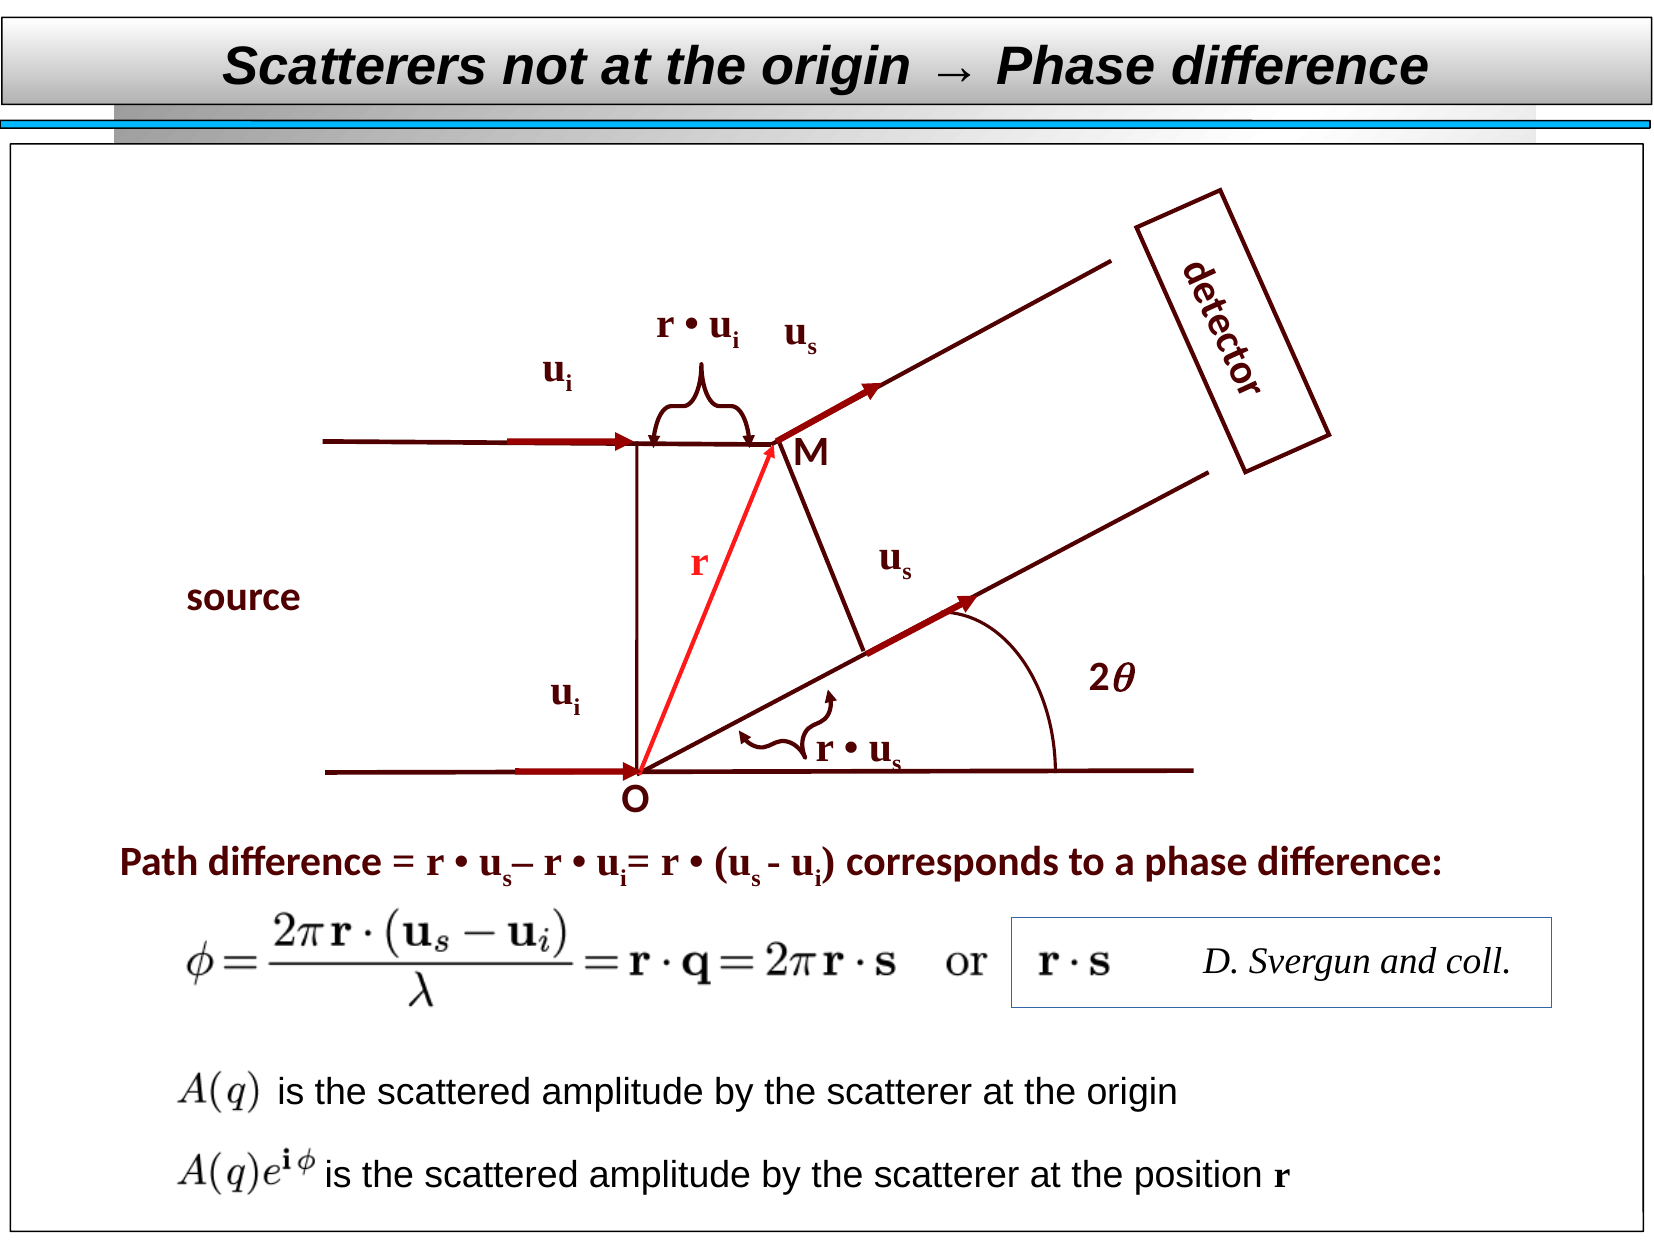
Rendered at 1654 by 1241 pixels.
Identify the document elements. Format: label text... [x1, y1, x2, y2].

picture [1012, 918, 1126, 1007]
text_box O [606, 775, 665, 829]
text_box M [773, 415, 849, 482]
text_box O [645, 762, 654, 767]
text_box us [769, 294, 832, 368]
text_box source [171, 561, 316, 627]
text_box us [864, 519, 927, 593]
text_box r • ui [641, 288, 754, 361]
text_box detector [1156, 225, 1297, 429]
text_box is the scattered amplitude by the scatterer at the position r [309, 1146, 1306, 1203]
text_box O [606, 762, 622, 768]
text_box ui [527, 331, 588, 405]
text_box is the scattered amplitude by the scatterer at the origin [262, 1063, 1194, 1121]
picture [174, 1058, 263, 1126]
text_box Scatterers not at the origin → Phase difference [1, 17, 1652, 105]
text_box D. Svergun and coll. [1188, 932, 1538, 990]
text_box r • us [758, 712, 917, 785]
text_box O [625, 762, 635, 767]
text_box [0, 120, 1651, 129]
text_box O [654, 763, 665, 769]
text_box Path difference = r • us– r • ui= r • (us - ui) corresponds to a phase difference: [105, 826, 1546, 899]
picture [172, 896, 1126, 1021]
text_box ui [535, 655, 596, 728]
text_box r [675, 525, 724, 592]
picture [174, 1139, 325, 1207]
text_box 2q [1073, 641, 1147, 707]
